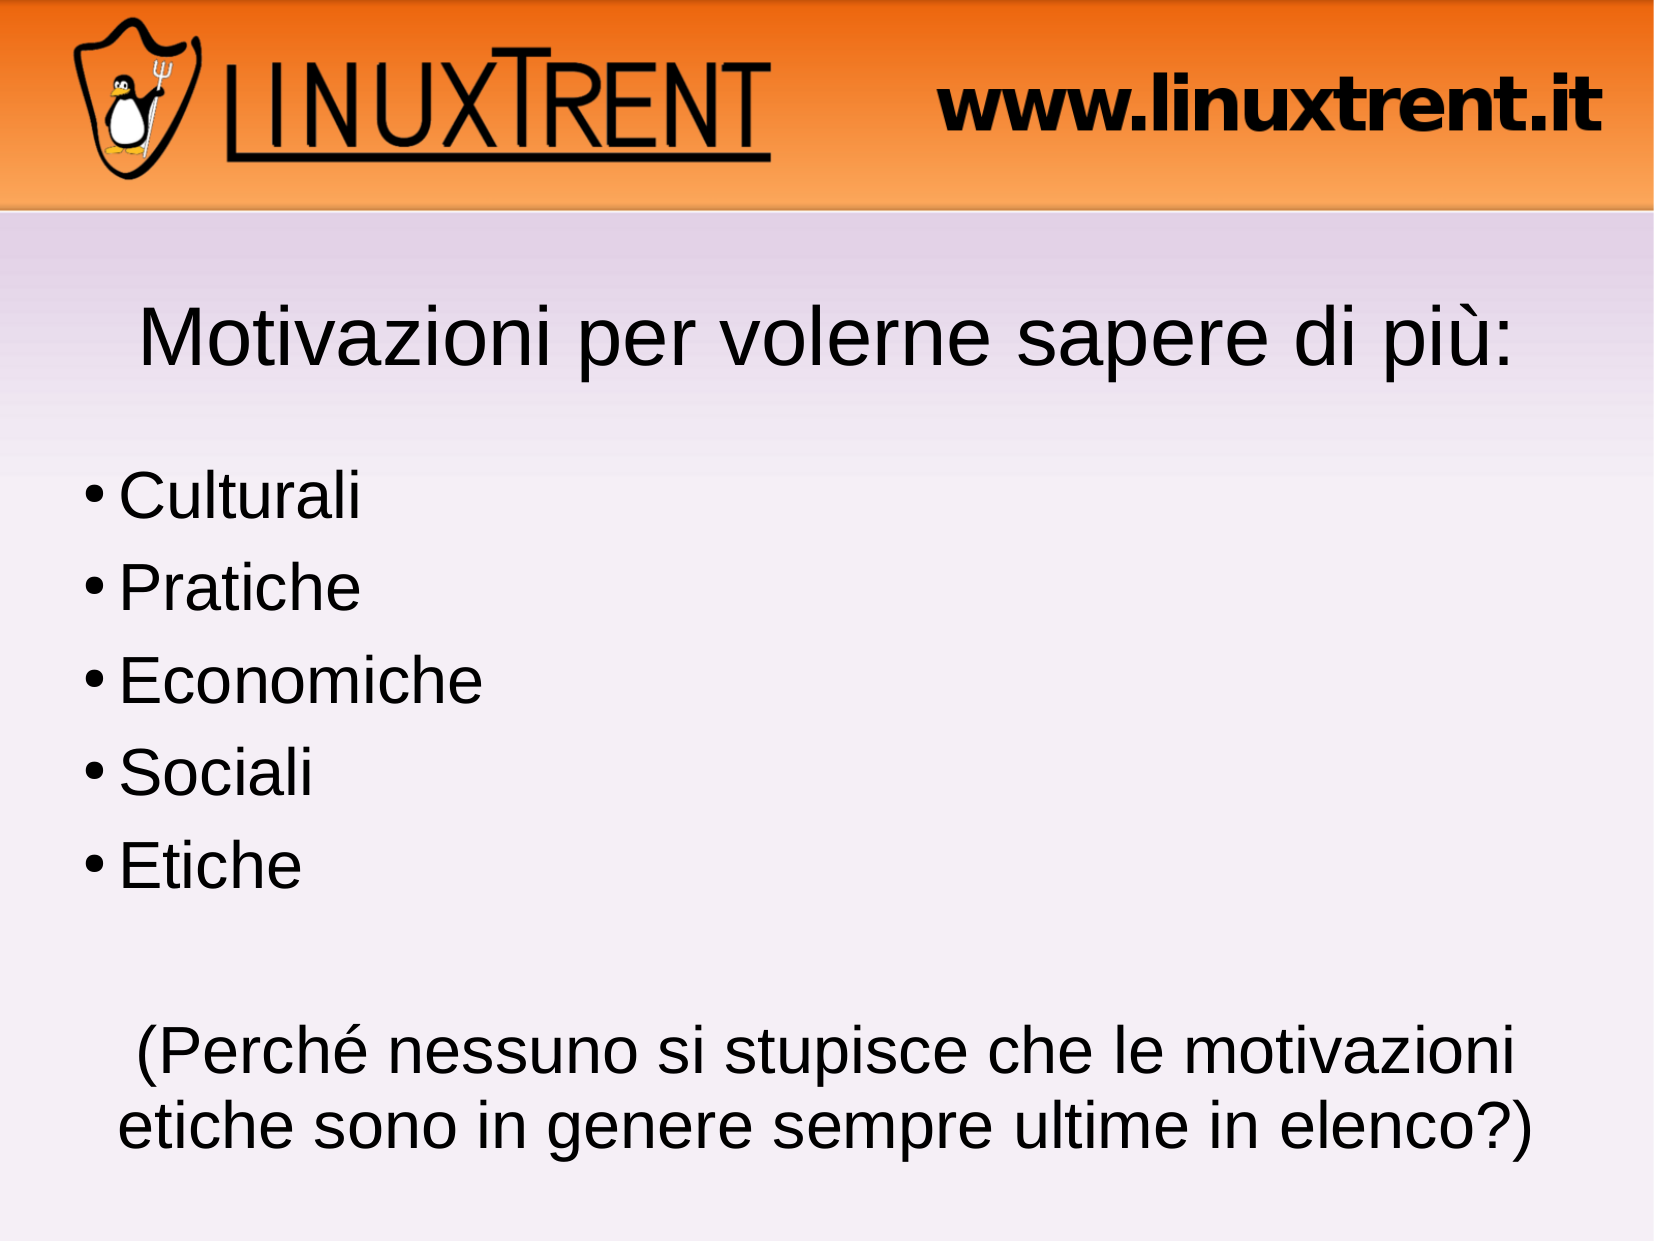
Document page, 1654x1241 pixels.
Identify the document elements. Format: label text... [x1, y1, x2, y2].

picture [0, 0, 1654, 1241]
subtitle Motivazioni per volerne sapere di più: Culturali Pratiche Economiche Sociali Etiche (Perché nessuno si stupisce che le motivazioni etiche sono in genere sempre ultime in elenco?) [82, 290, 1571, 1163]
